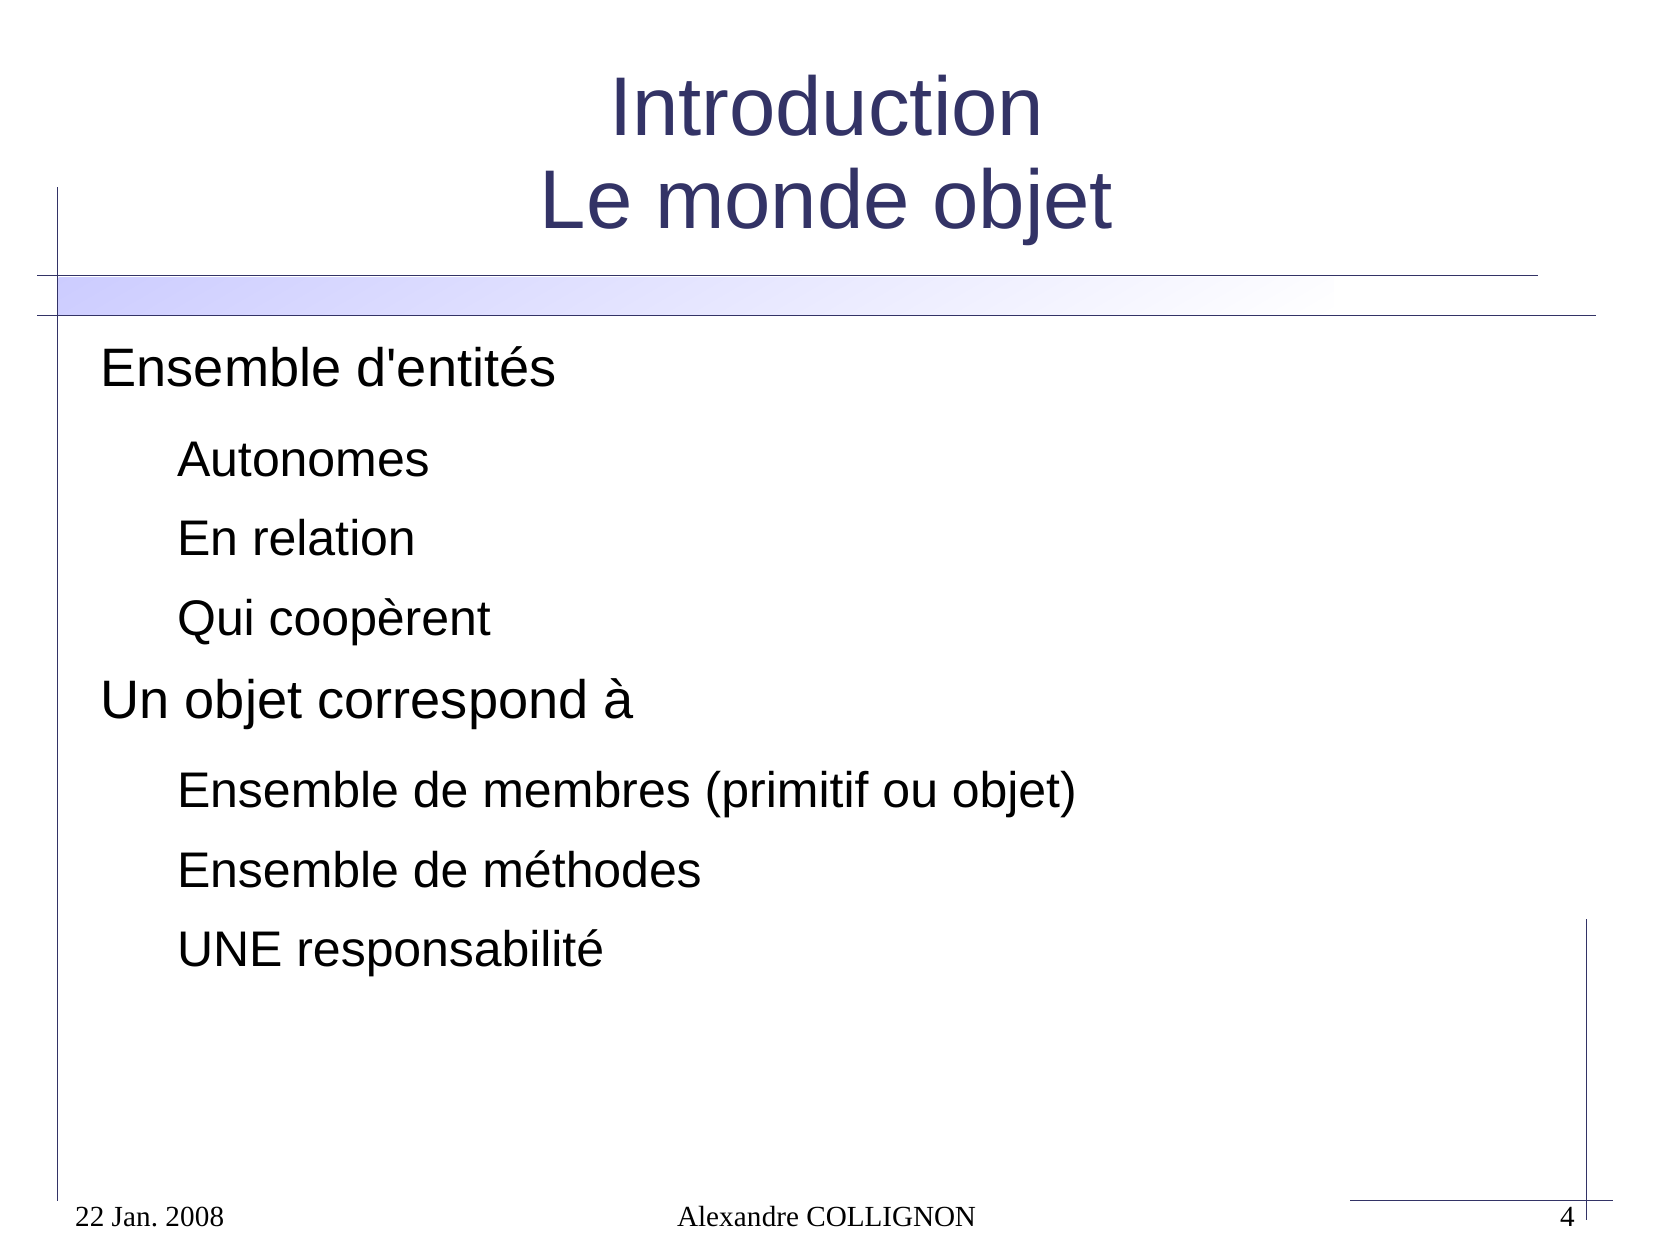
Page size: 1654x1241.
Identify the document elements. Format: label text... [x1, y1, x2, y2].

title Introduction Le monde objet [82, 49, 1571, 257]
list Ensemble d'entités Autonomes En relation Qui coopèrent Un objet correspond à Ensemble de membres (primitif ou objet) Ensemble de méthodes UNE responsabilité [82, 337, 1571, 1157]
